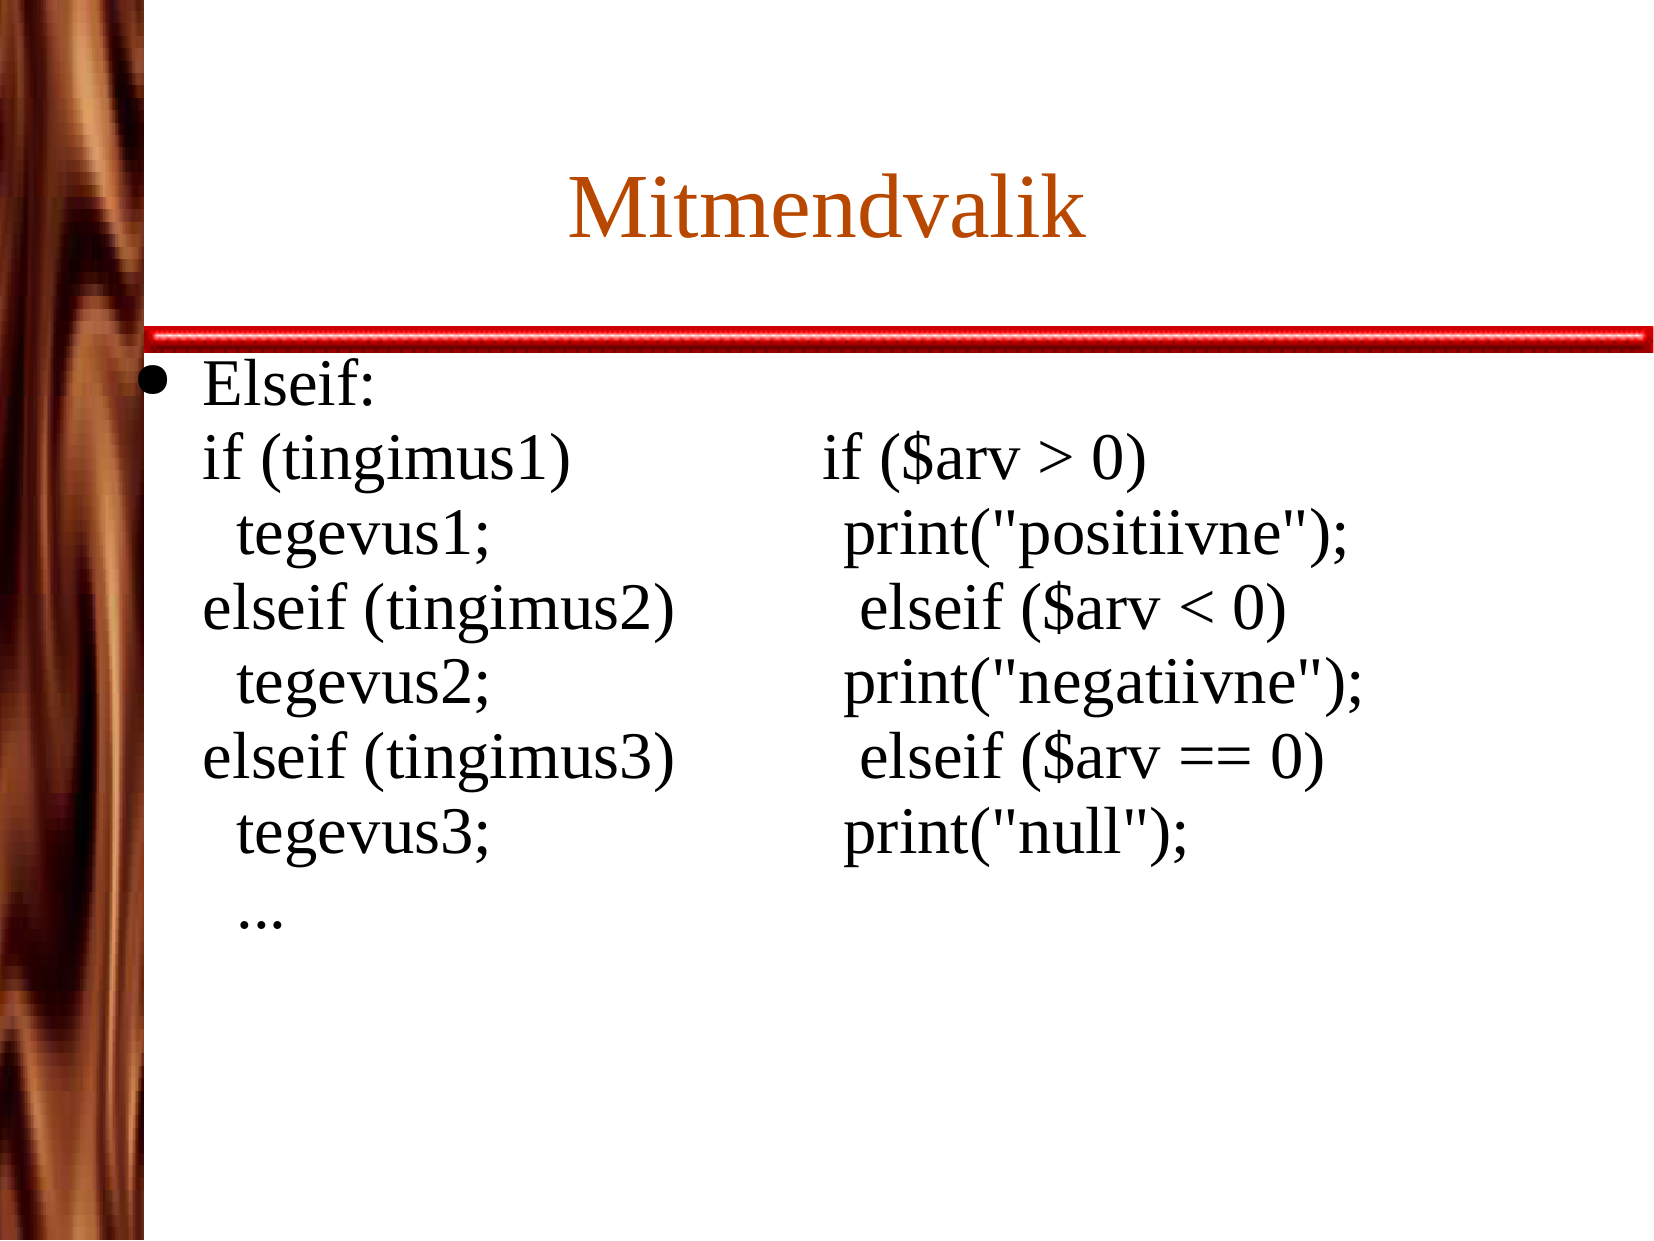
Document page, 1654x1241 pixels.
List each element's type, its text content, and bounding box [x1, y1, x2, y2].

title Mitmendvalik [121, 100, 1533, 312]
list Elseif: if (tingimus1) if ($arv > 0) tegevus1; print("positiivne"); elseif (tingimus2) elseif ($arv < 0) tegevus2; print("negatiivne"); elseif (tingimus3) elseif ($arv == 0) tegevus3; print("null"); ... [121, 344, 1533, 1126]
picture [0, 0, 1654, 1240]
